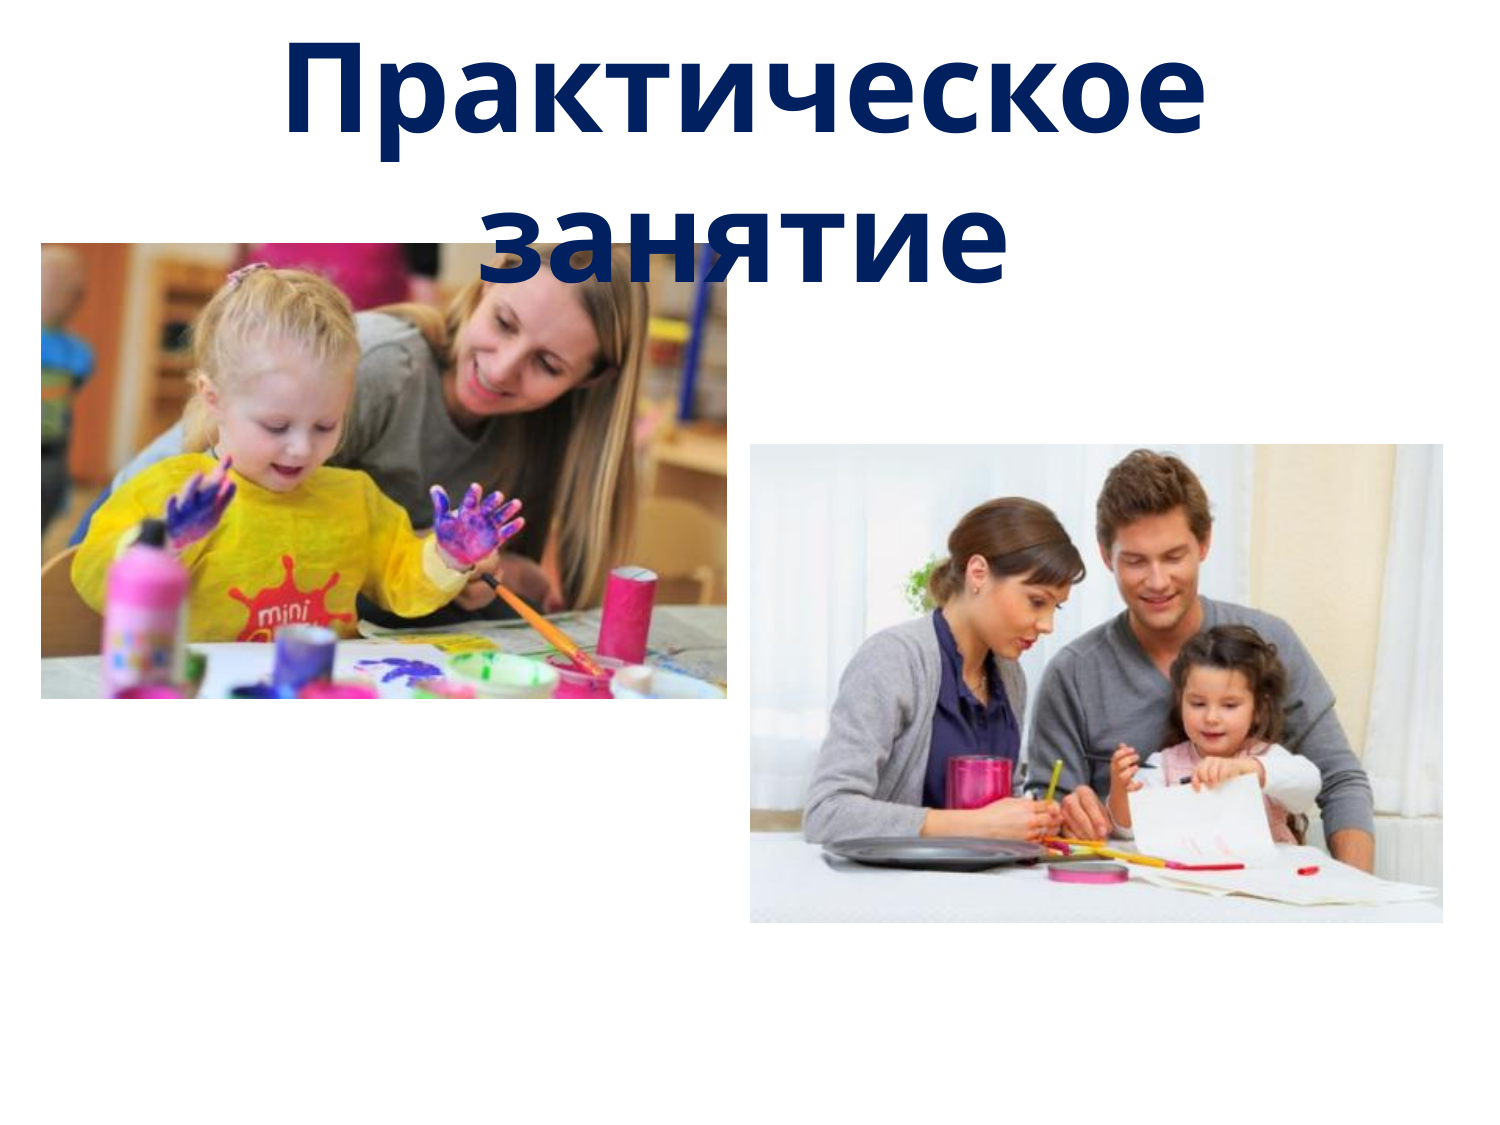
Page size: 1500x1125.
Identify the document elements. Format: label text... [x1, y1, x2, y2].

picture [569, 250, 593, 270]
picture [750, 444, 1443, 923]
picture [41, 243, 727, 699]
text_box Практическое занятие [53, 0, 1436, 167]
